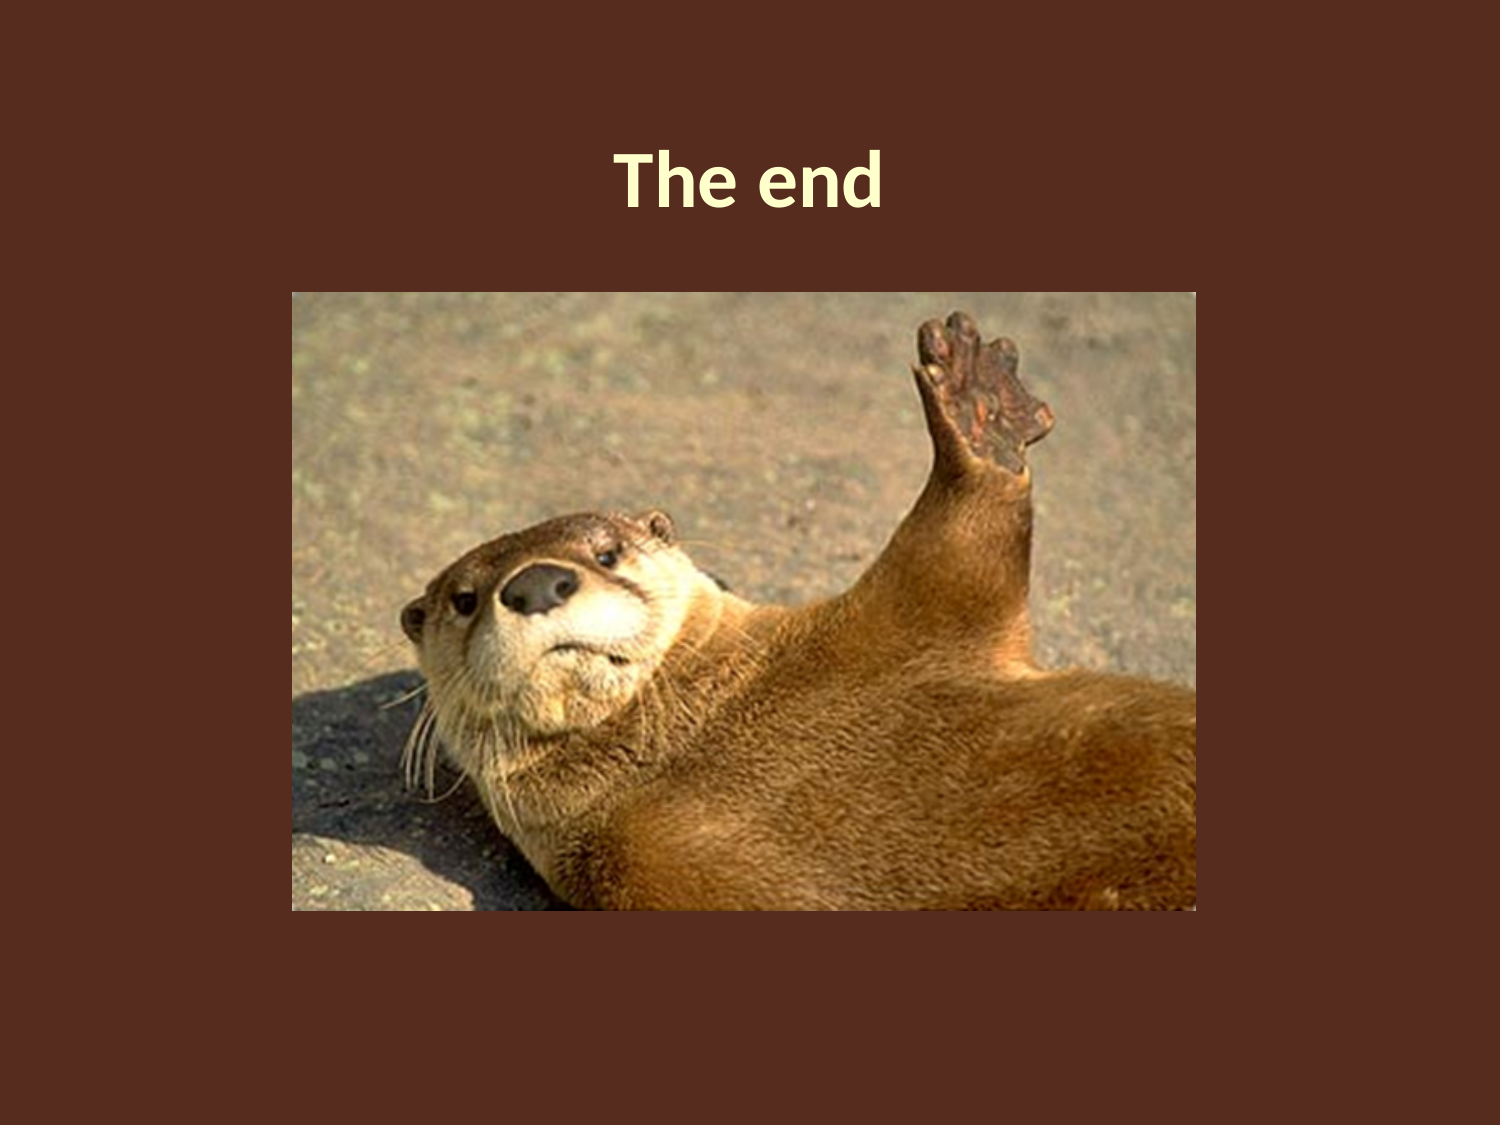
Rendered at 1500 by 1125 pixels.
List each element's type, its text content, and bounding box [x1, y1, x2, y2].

title The end [75, 45, 1425, 233]
picture [0, 0, 1500, 1125]
